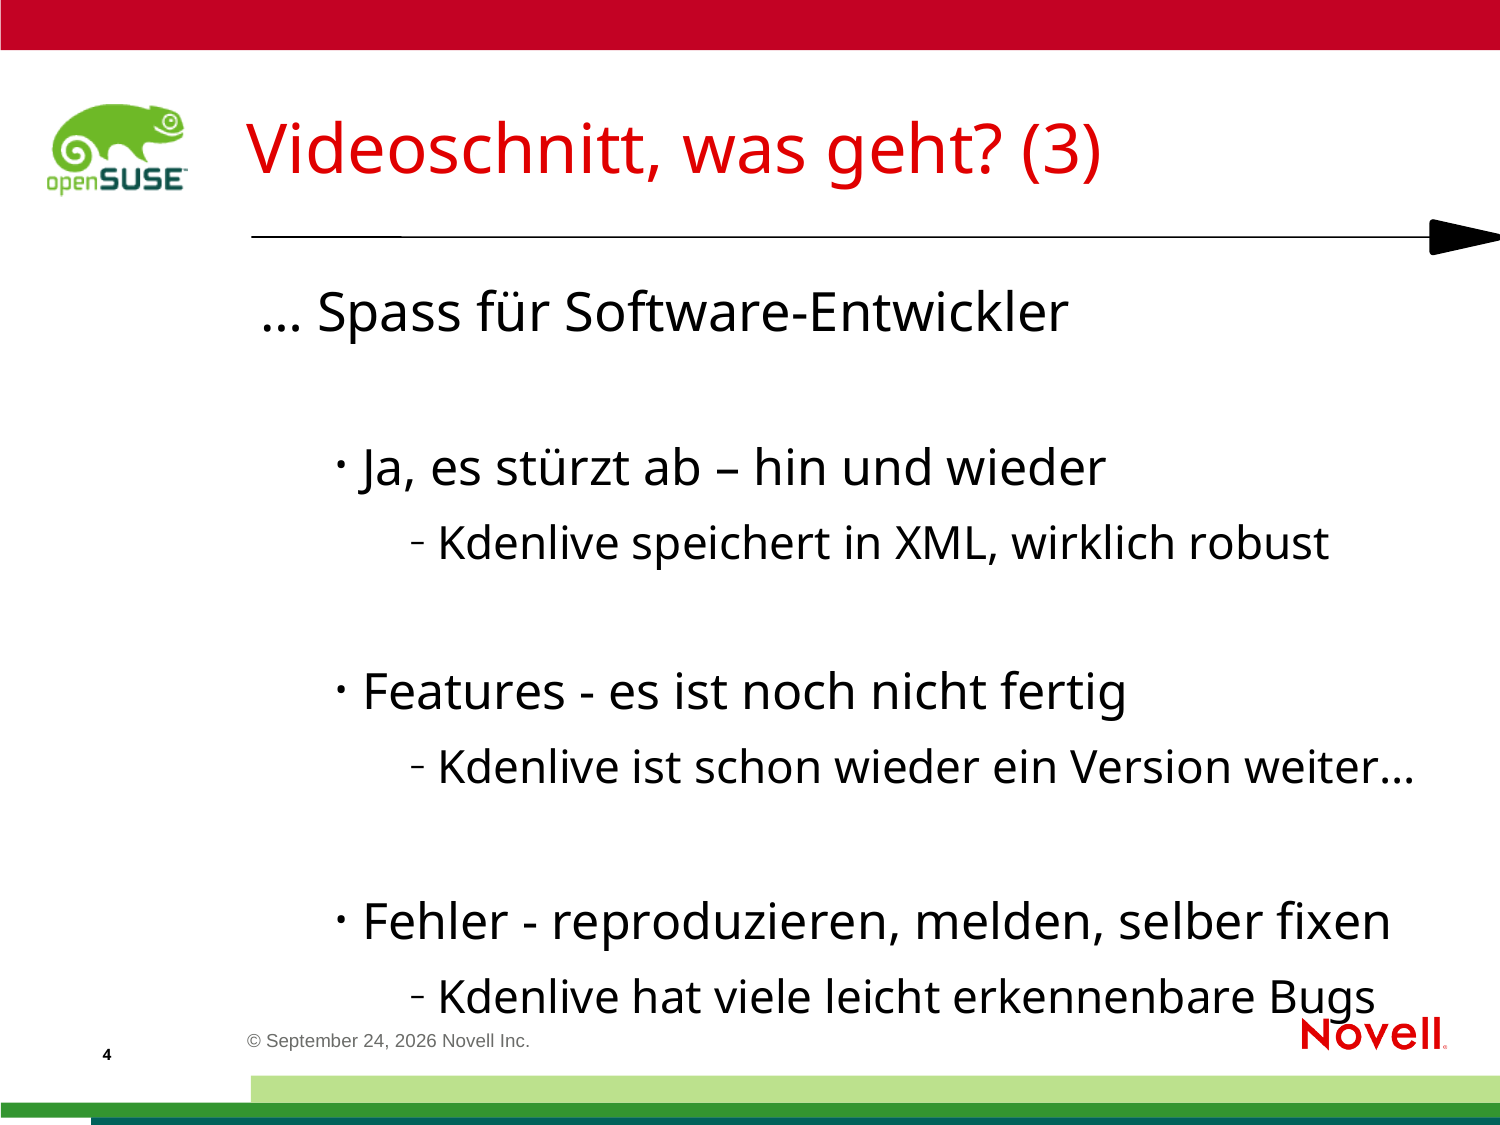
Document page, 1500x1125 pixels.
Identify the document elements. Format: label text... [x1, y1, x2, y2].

title Videoschnitt, was geht? (3) [246, 60, 1409, 239]
picture [47, 104, 188, 197]
picture [1295, 1026, 1453, 1056]
list … Spass für Software-Entwickler Ja, es stürzt ab – hin und wieder Kdenlive speichert in XML, wirklich robust Features - es ist noch nicht fertig Kdenlive ist schon wieder ein Version weiter... Fehler - reproduzieren, melden, selber fixen Kdenlive hat viele leicht erkennenbare Bugs [245, 267, 1458, 1026]
